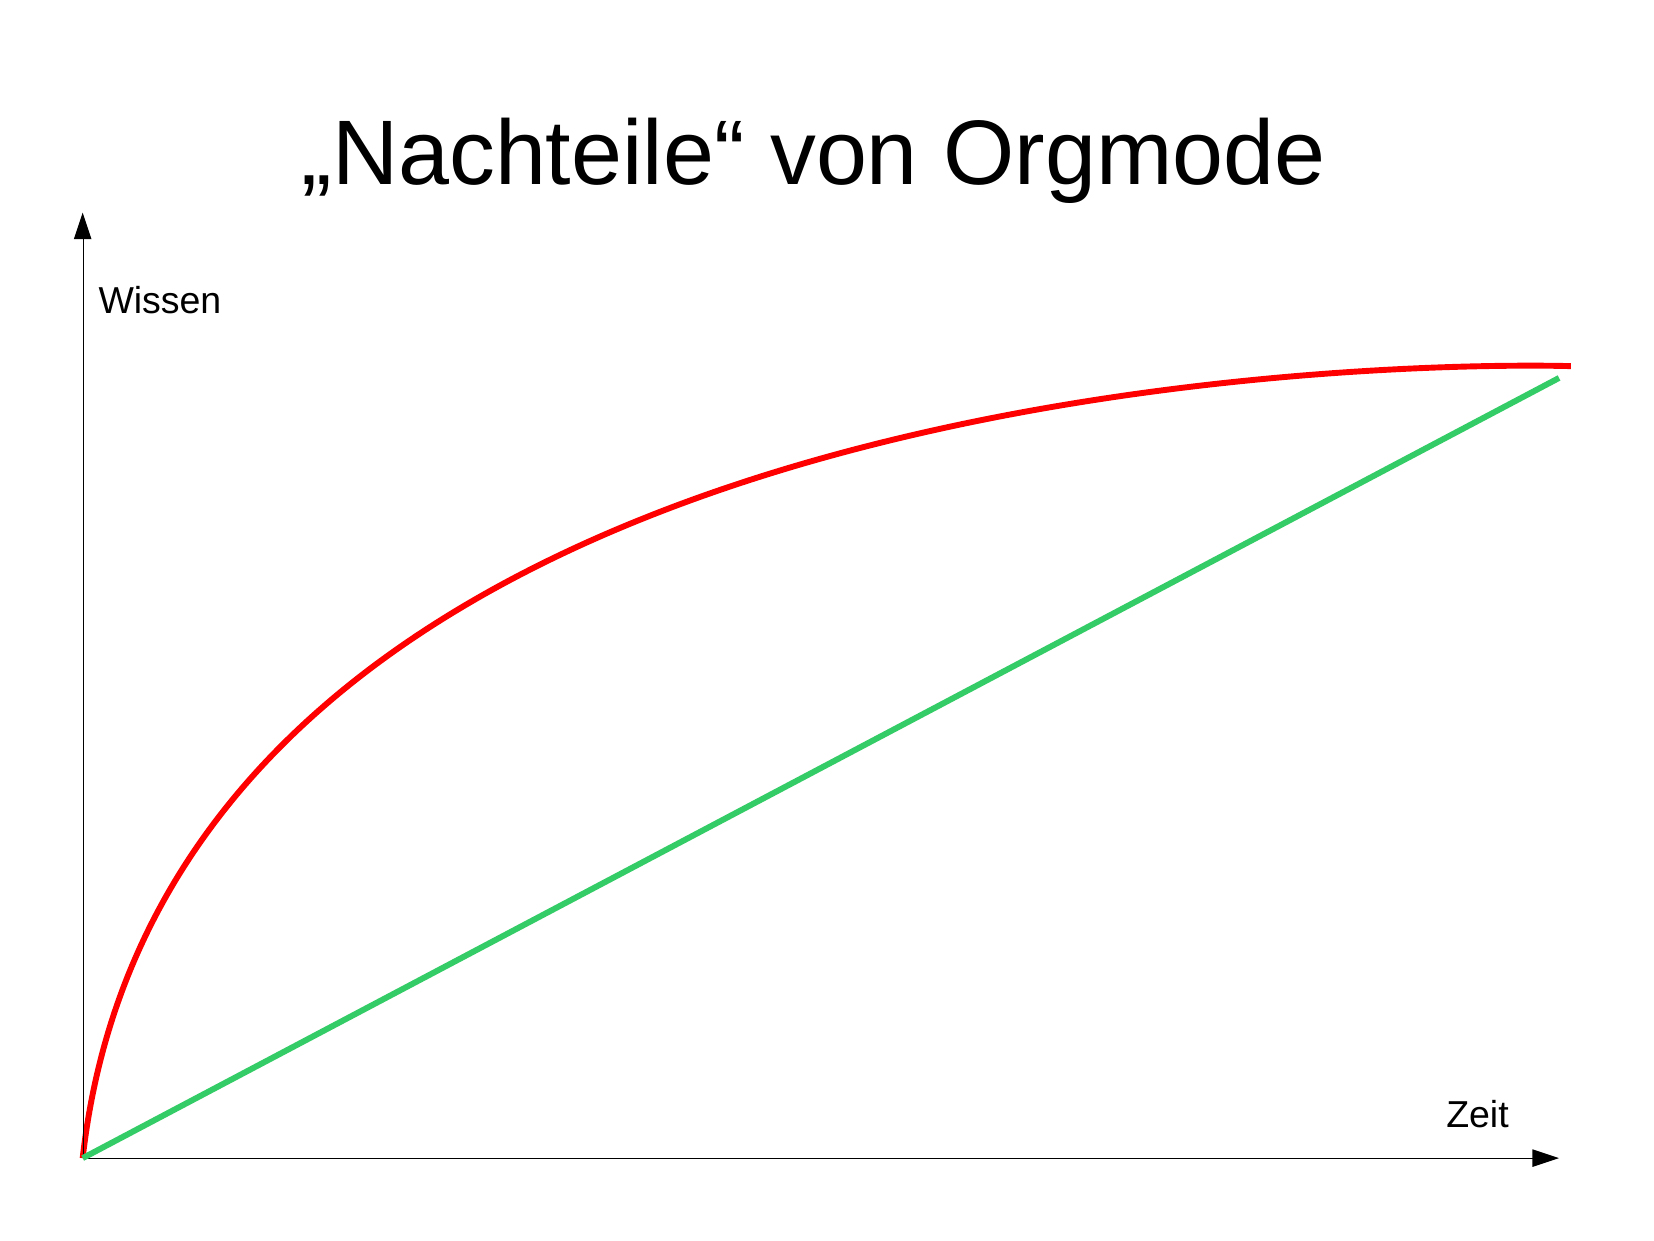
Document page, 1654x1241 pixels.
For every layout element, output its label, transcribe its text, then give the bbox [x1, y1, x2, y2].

title „Nachteile“ von Orgmode [82, 49, 1571, 257]
text_box Wissen [83, 271, 237, 329]
text_box Zeit [1431, 1086, 1524, 1144]
